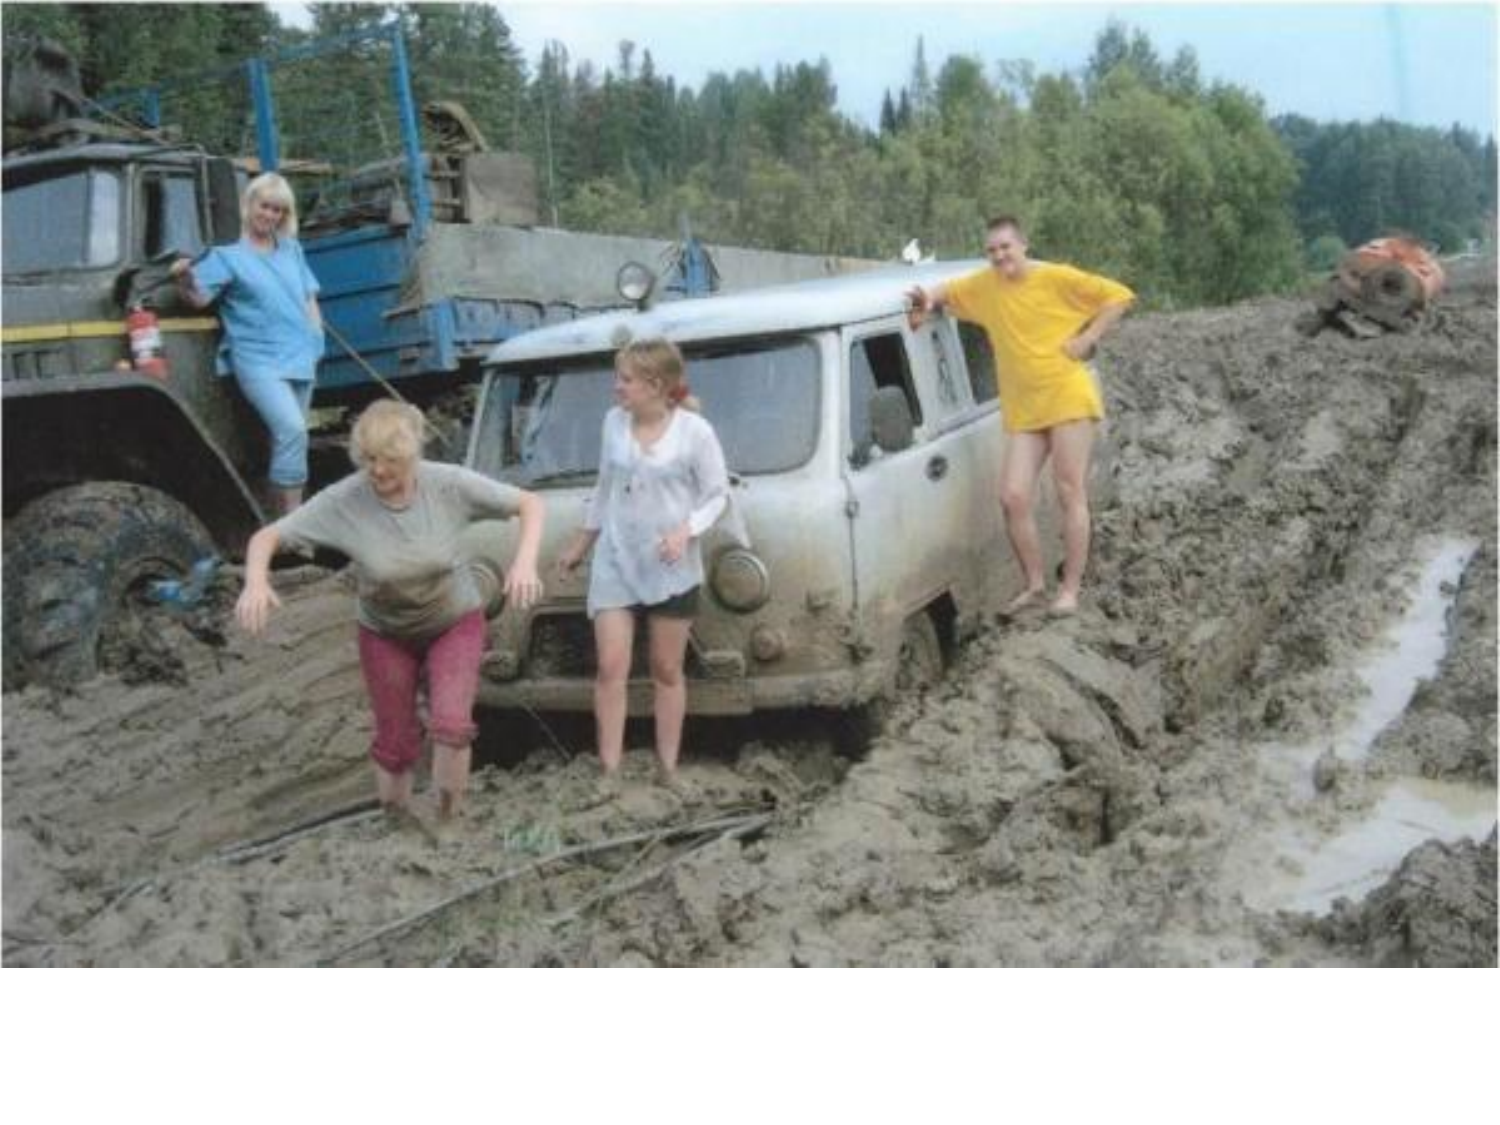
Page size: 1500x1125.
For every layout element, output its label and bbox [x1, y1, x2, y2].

picture [0, 0, 1500, 968]
